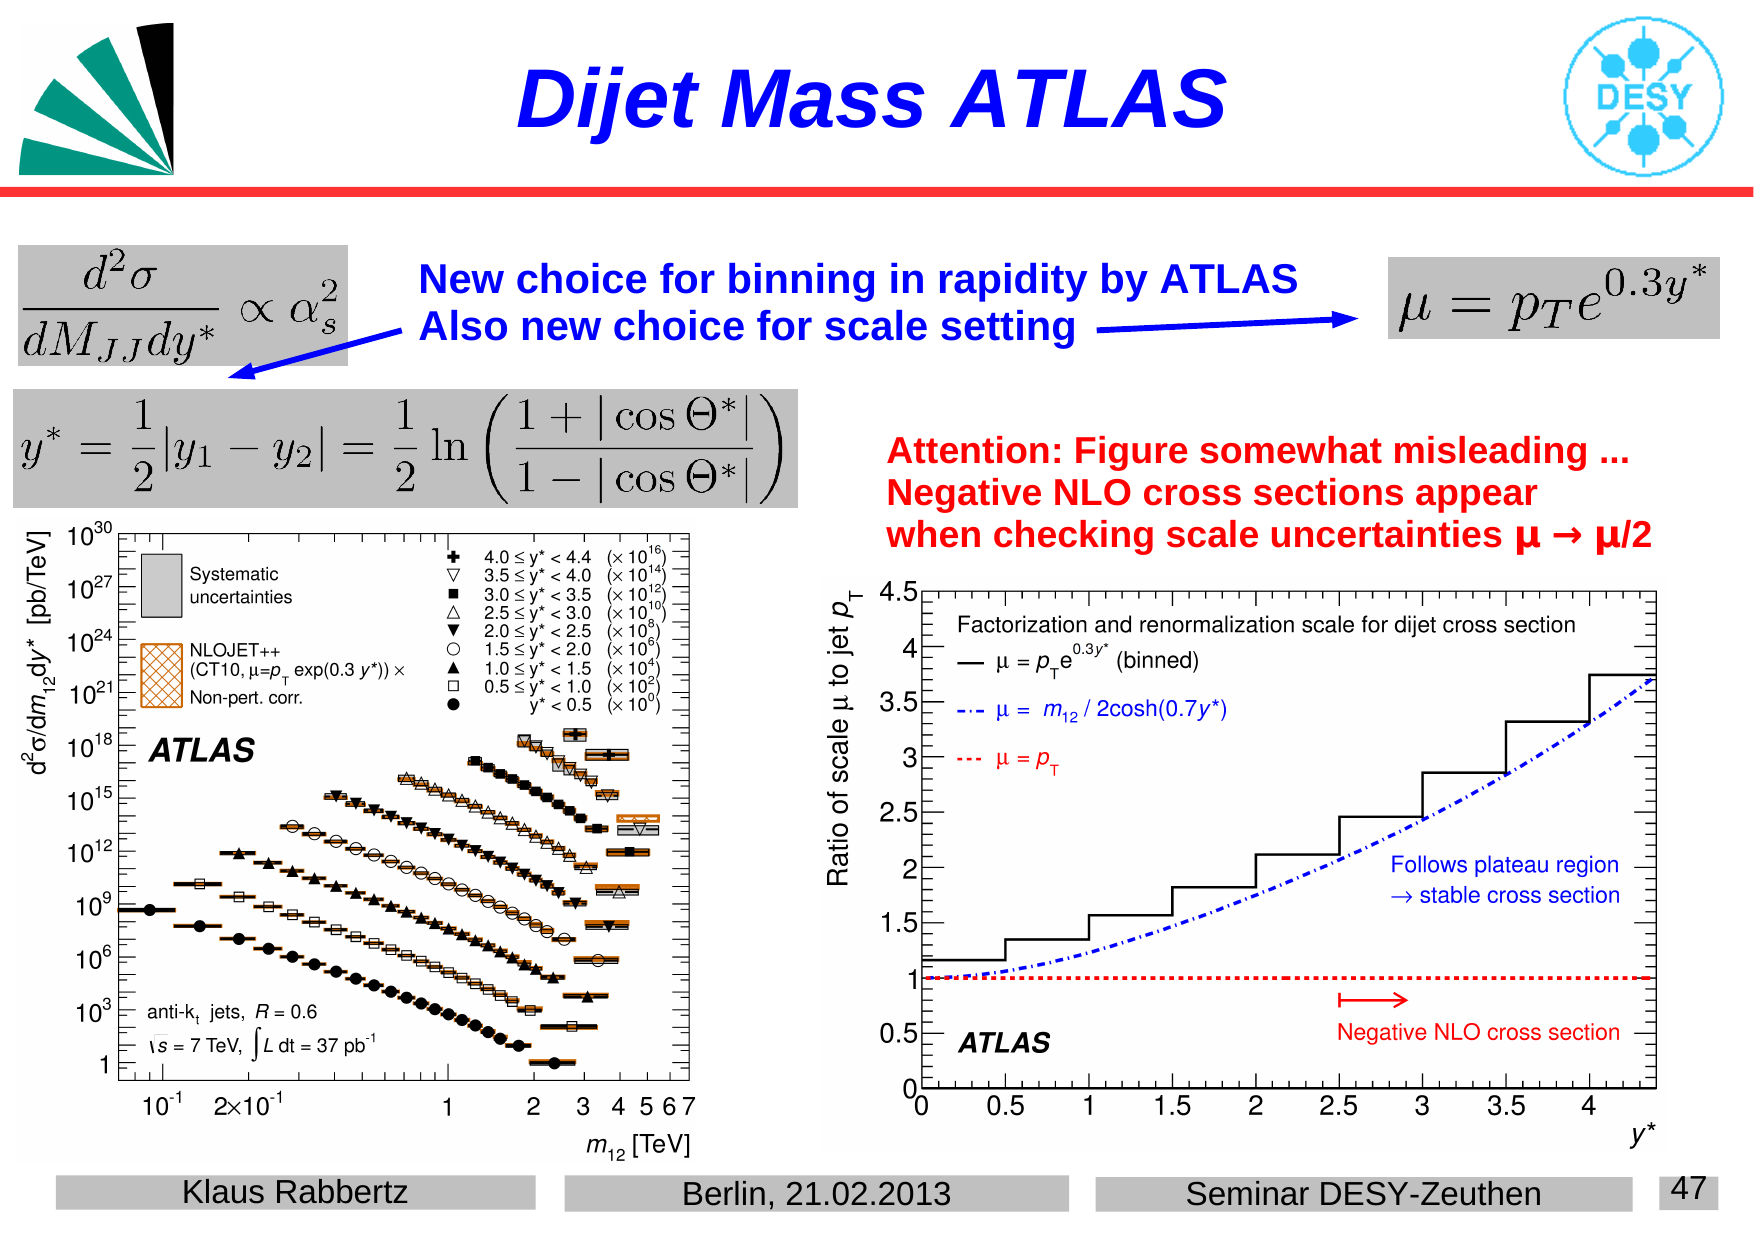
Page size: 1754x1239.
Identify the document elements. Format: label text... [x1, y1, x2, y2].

picture [12, 388, 798, 508]
text_box Attention: Figure somewhat misleading ... Negative NLO cross sections appear when checking scale uncertainties μ → μ/2 [874, 423, 1666, 563]
picture [1559, 12, 1729, 182]
title Dijet Mass ATLAS [220, 16, 1525, 182]
picture [18, 245, 348, 367]
text_box New choice for binning in rapidity by ATLAS Also new choice for scale setting [406, 250, 1311, 355]
picture [17, 515, 697, 1165]
picture [19, 23, 174, 177]
picture [1387, 256, 1720, 339]
picture [283, 349, 348, 367]
picture [820, 577, 1666, 1153]
